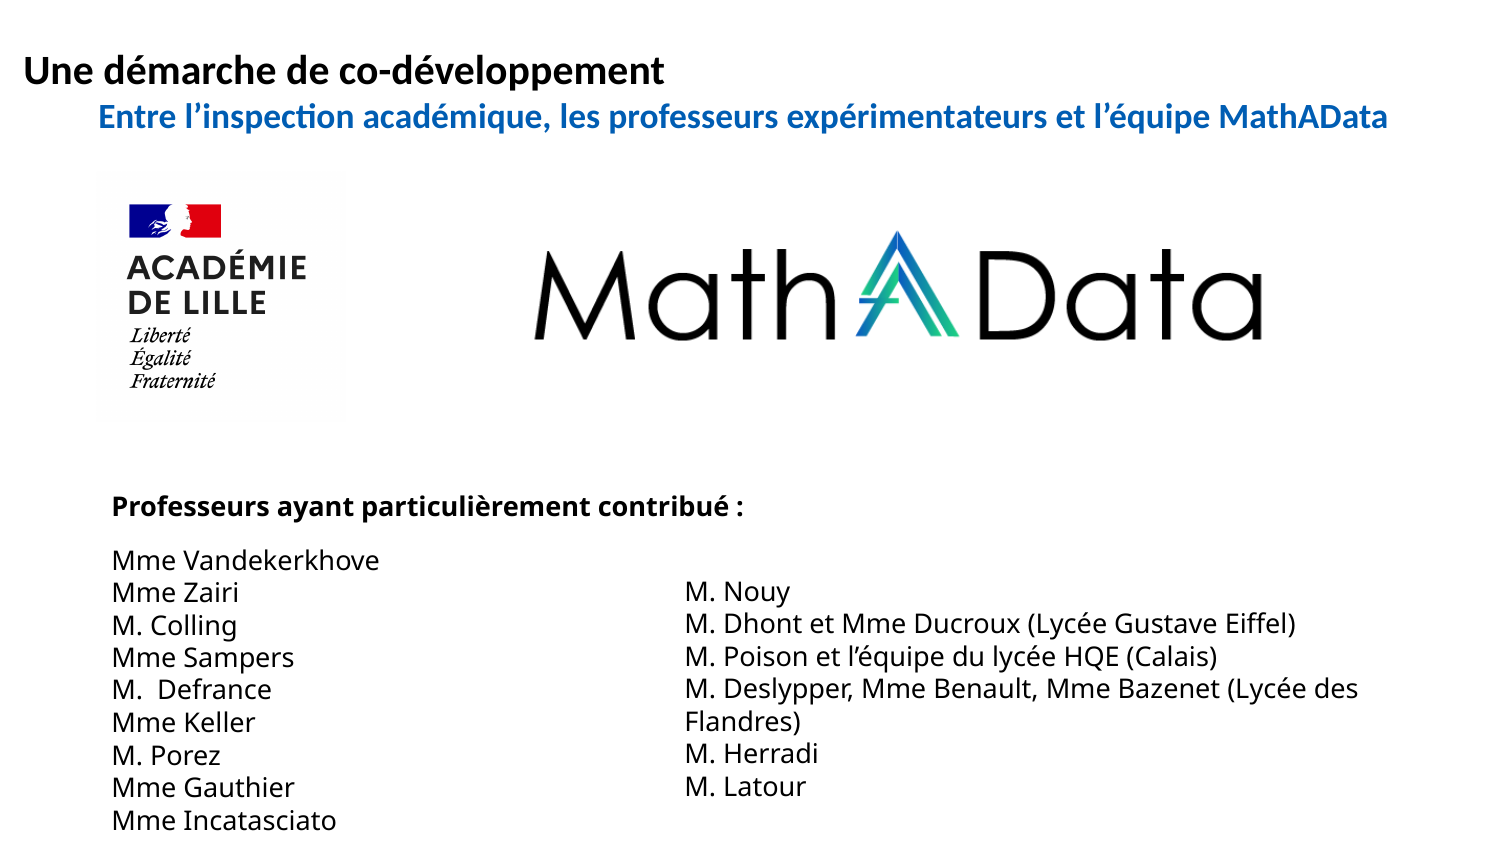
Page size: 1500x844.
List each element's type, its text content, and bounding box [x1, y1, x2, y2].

text_box M. Nouy M. Dhont et Mme Ducroux (Lycée Gustave Eiffel) M. Poison et l’équipe du lycée HQE (Calais) M. Deslypper, Mme Benault, Mme Bazenet (Lycée des Flandres) M. Herradi M. Latour [669, 526, 1448, 817]
picture [96, 171, 346, 422]
text_box Professeurs ayant particulièrement contribué : Mme Vandekerkhove Mme Zairi M. Colling Mme Sampers M. Defrance Mme Keller M. Porez Mme Gauthier Mme Incatasciato [96, 474, 1352, 844]
text_box Une démarche de co-développement Entre l’inspection académique, les professeurs expérimentateurs et l’équipe MathAData [8, 27, 1492, 188]
picture [526, 222, 1271, 359]
